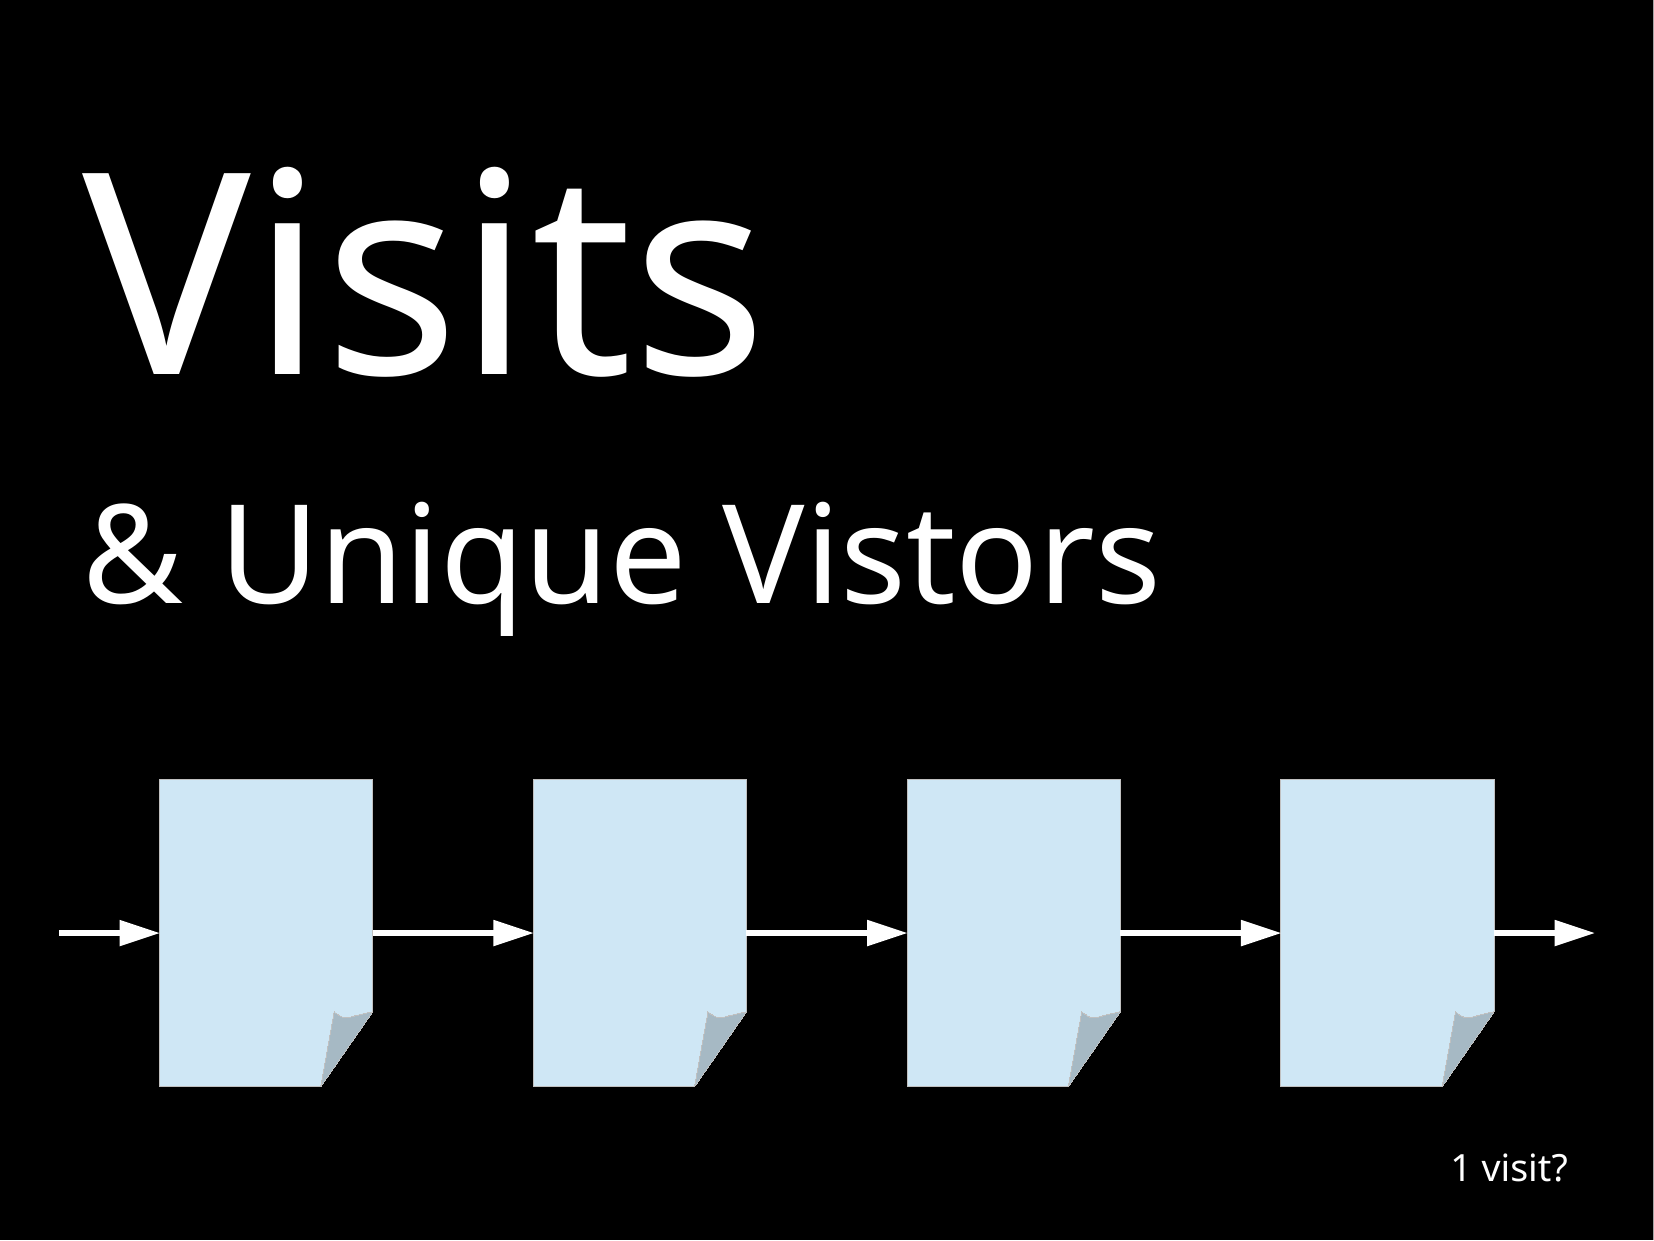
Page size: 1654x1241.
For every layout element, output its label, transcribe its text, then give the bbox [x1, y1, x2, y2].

text_box [907, 779, 1121, 1087]
title Visits & Unique Vistors [82, 103, 1571, 615]
text_box [159, 779, 373, 1087]
text_box [1280, 779, 1495, 1087]
text_box 1 visit? [1263, 1134, 1583, 1193]
text_box [533, 779, 747, 1087]
